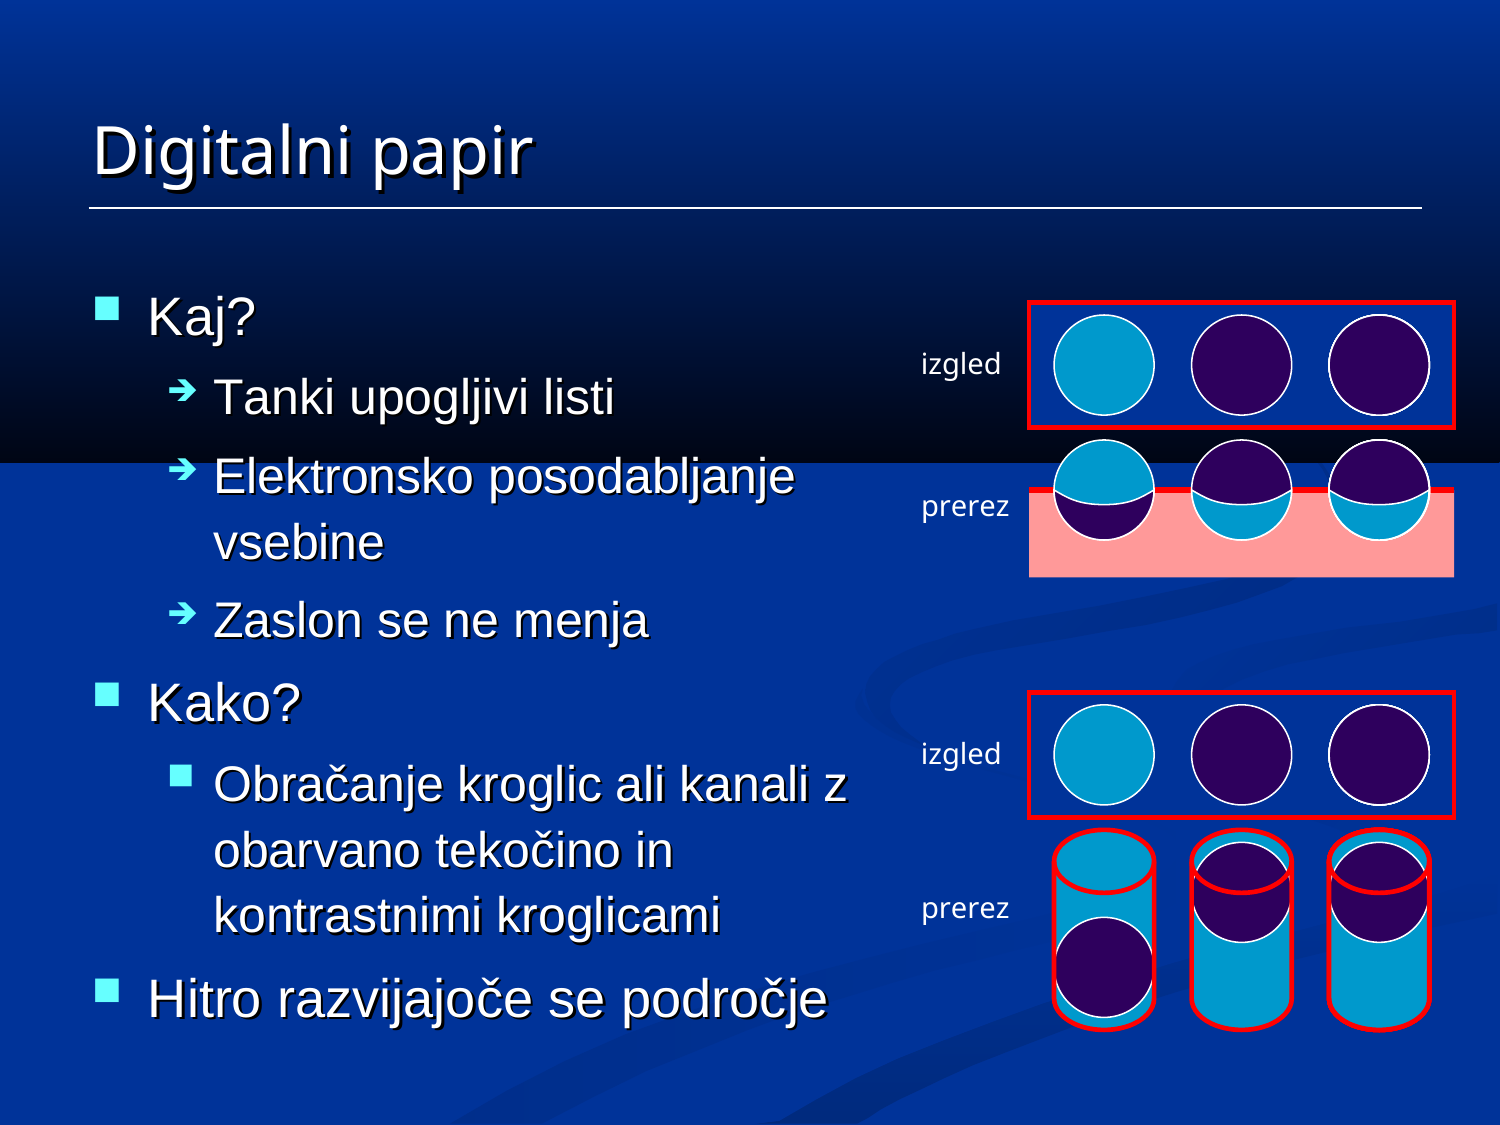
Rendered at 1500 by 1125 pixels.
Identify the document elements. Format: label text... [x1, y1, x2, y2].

text_box izgled [906, 337, 1017, 389]
text_box [1029, 439, 1455, 578]
text_box Digitalni papir [76, 54, 1352, 242]
text_box [1029, 302, 1455, 428]
text_box [1332, 878, 1426, 1027]
text_box [1029, 692, 1455, 818]
text_box prerez [906, 479, 1025, 531]
text_box [1194, 877, 1289, 1027]
text_box [1057, 878, 1151, 1027]
list Kaj? Tanki upogljivi listi Elektronsko posodabljanje vsebine Zaslon se ne menja Kako? Obračanje kroglic ali kanali z obarvano tekočino in kontrastnimi kroglicami Hitro razvijajoče se področje [76, 267, 869, 1059]
text_box [1195, 833, 1289, 890]
text_box [1057, 833, 1151, 890]
text_box [1332, 833, 1426, 890]
text_box izgled [906, 727, 1017, 778]
text_box prerez [906, 881, 1025, 932]
